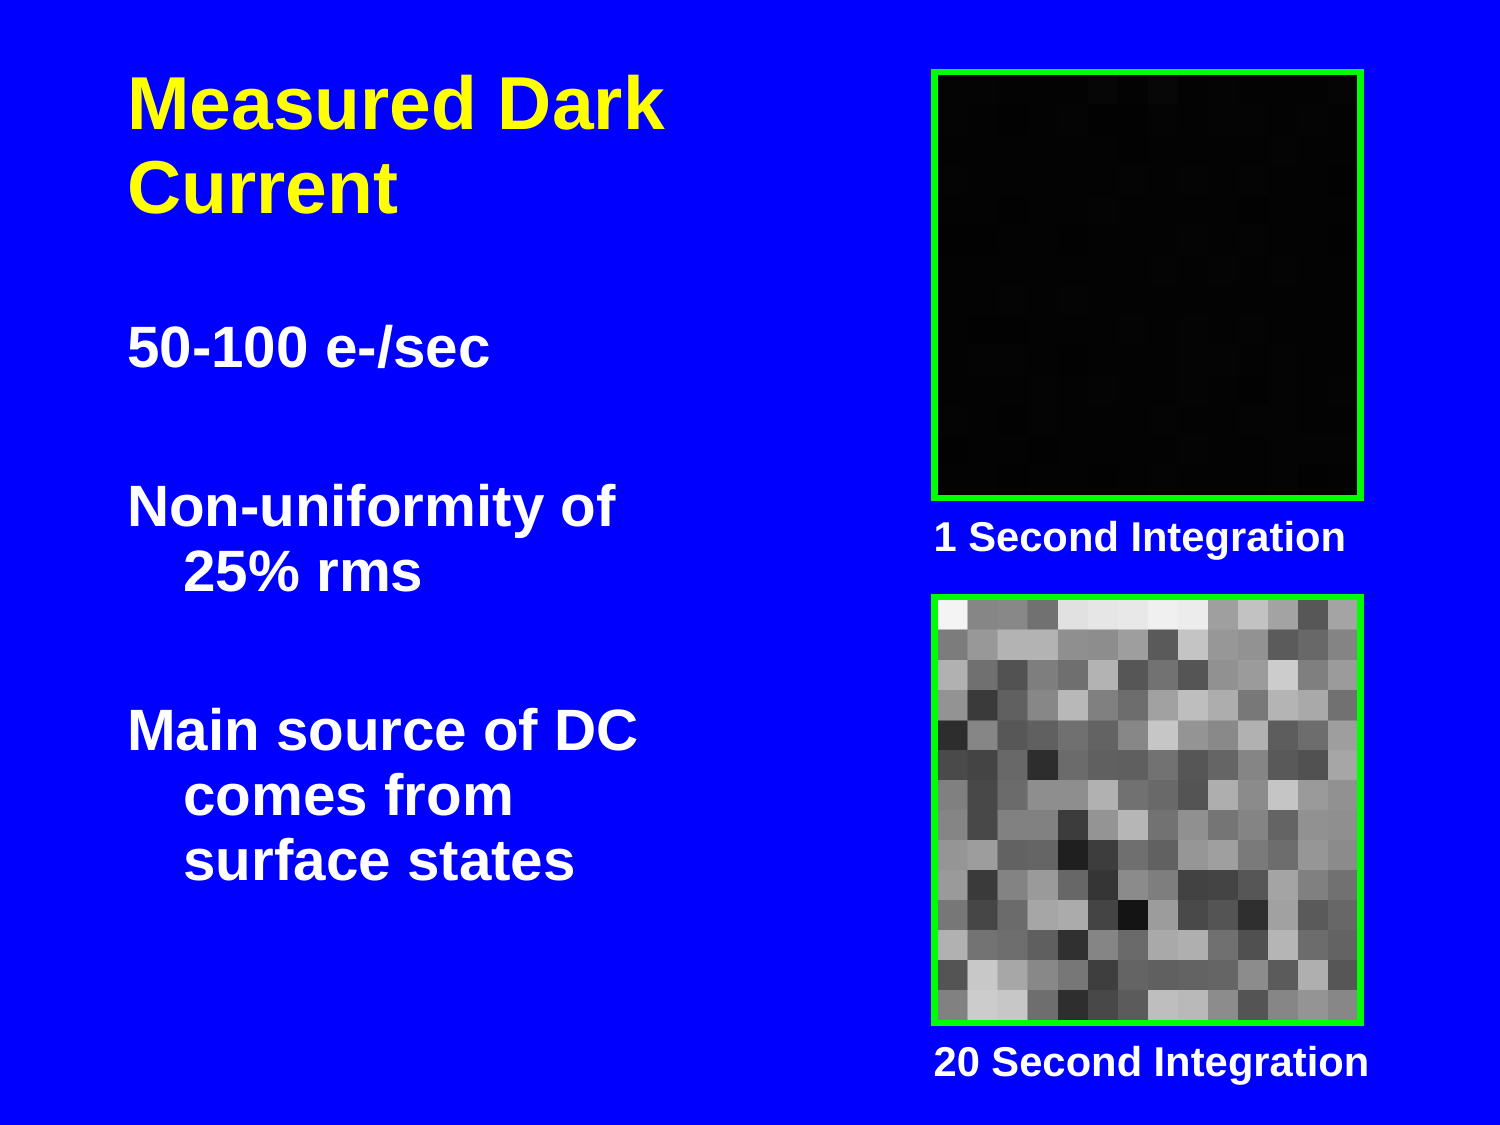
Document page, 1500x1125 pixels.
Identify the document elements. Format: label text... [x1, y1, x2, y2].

text_box 1 Second Integration [918, 506, 1362, 569]
picture [937, 600, 1358, 1020]
list 50-100 e-/sec Non-uniformity of 25% rms Main source of DC comes from surface states [112, 307, 732, 945]
title Measured Dark Current [112, 48, 863, 244]
picture [937, 75, 1358, 495]
text_box 20 Second Integration [918, 1031, 1385, 1094]
